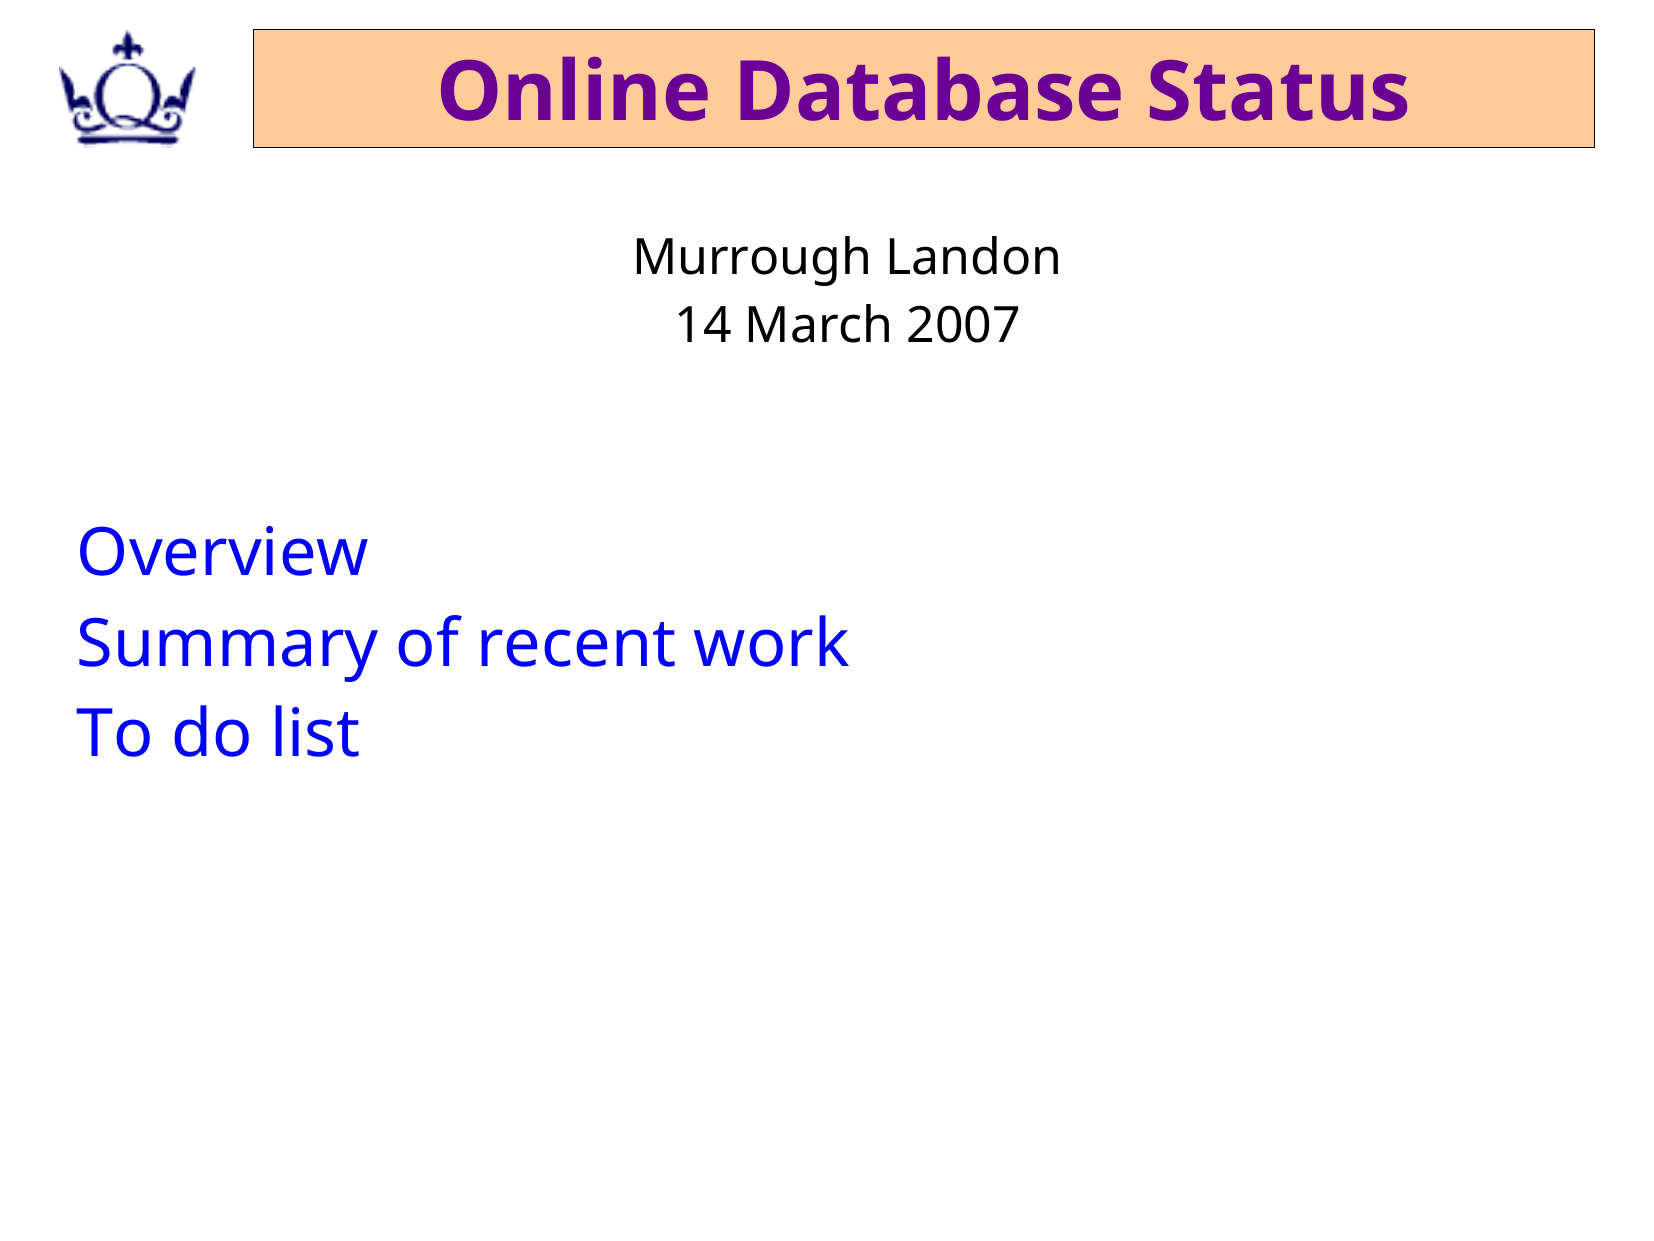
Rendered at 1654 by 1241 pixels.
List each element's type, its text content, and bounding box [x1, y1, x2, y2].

picture [59, 29, 200, 148]
title Online Database Status [253, 29, 1595, 148]
text_box Murrough Landon 14 March 2007 [476, 220, 1219, 362]
list Overview Summary of recent work To do list [59, 503, 1595, 1127]
